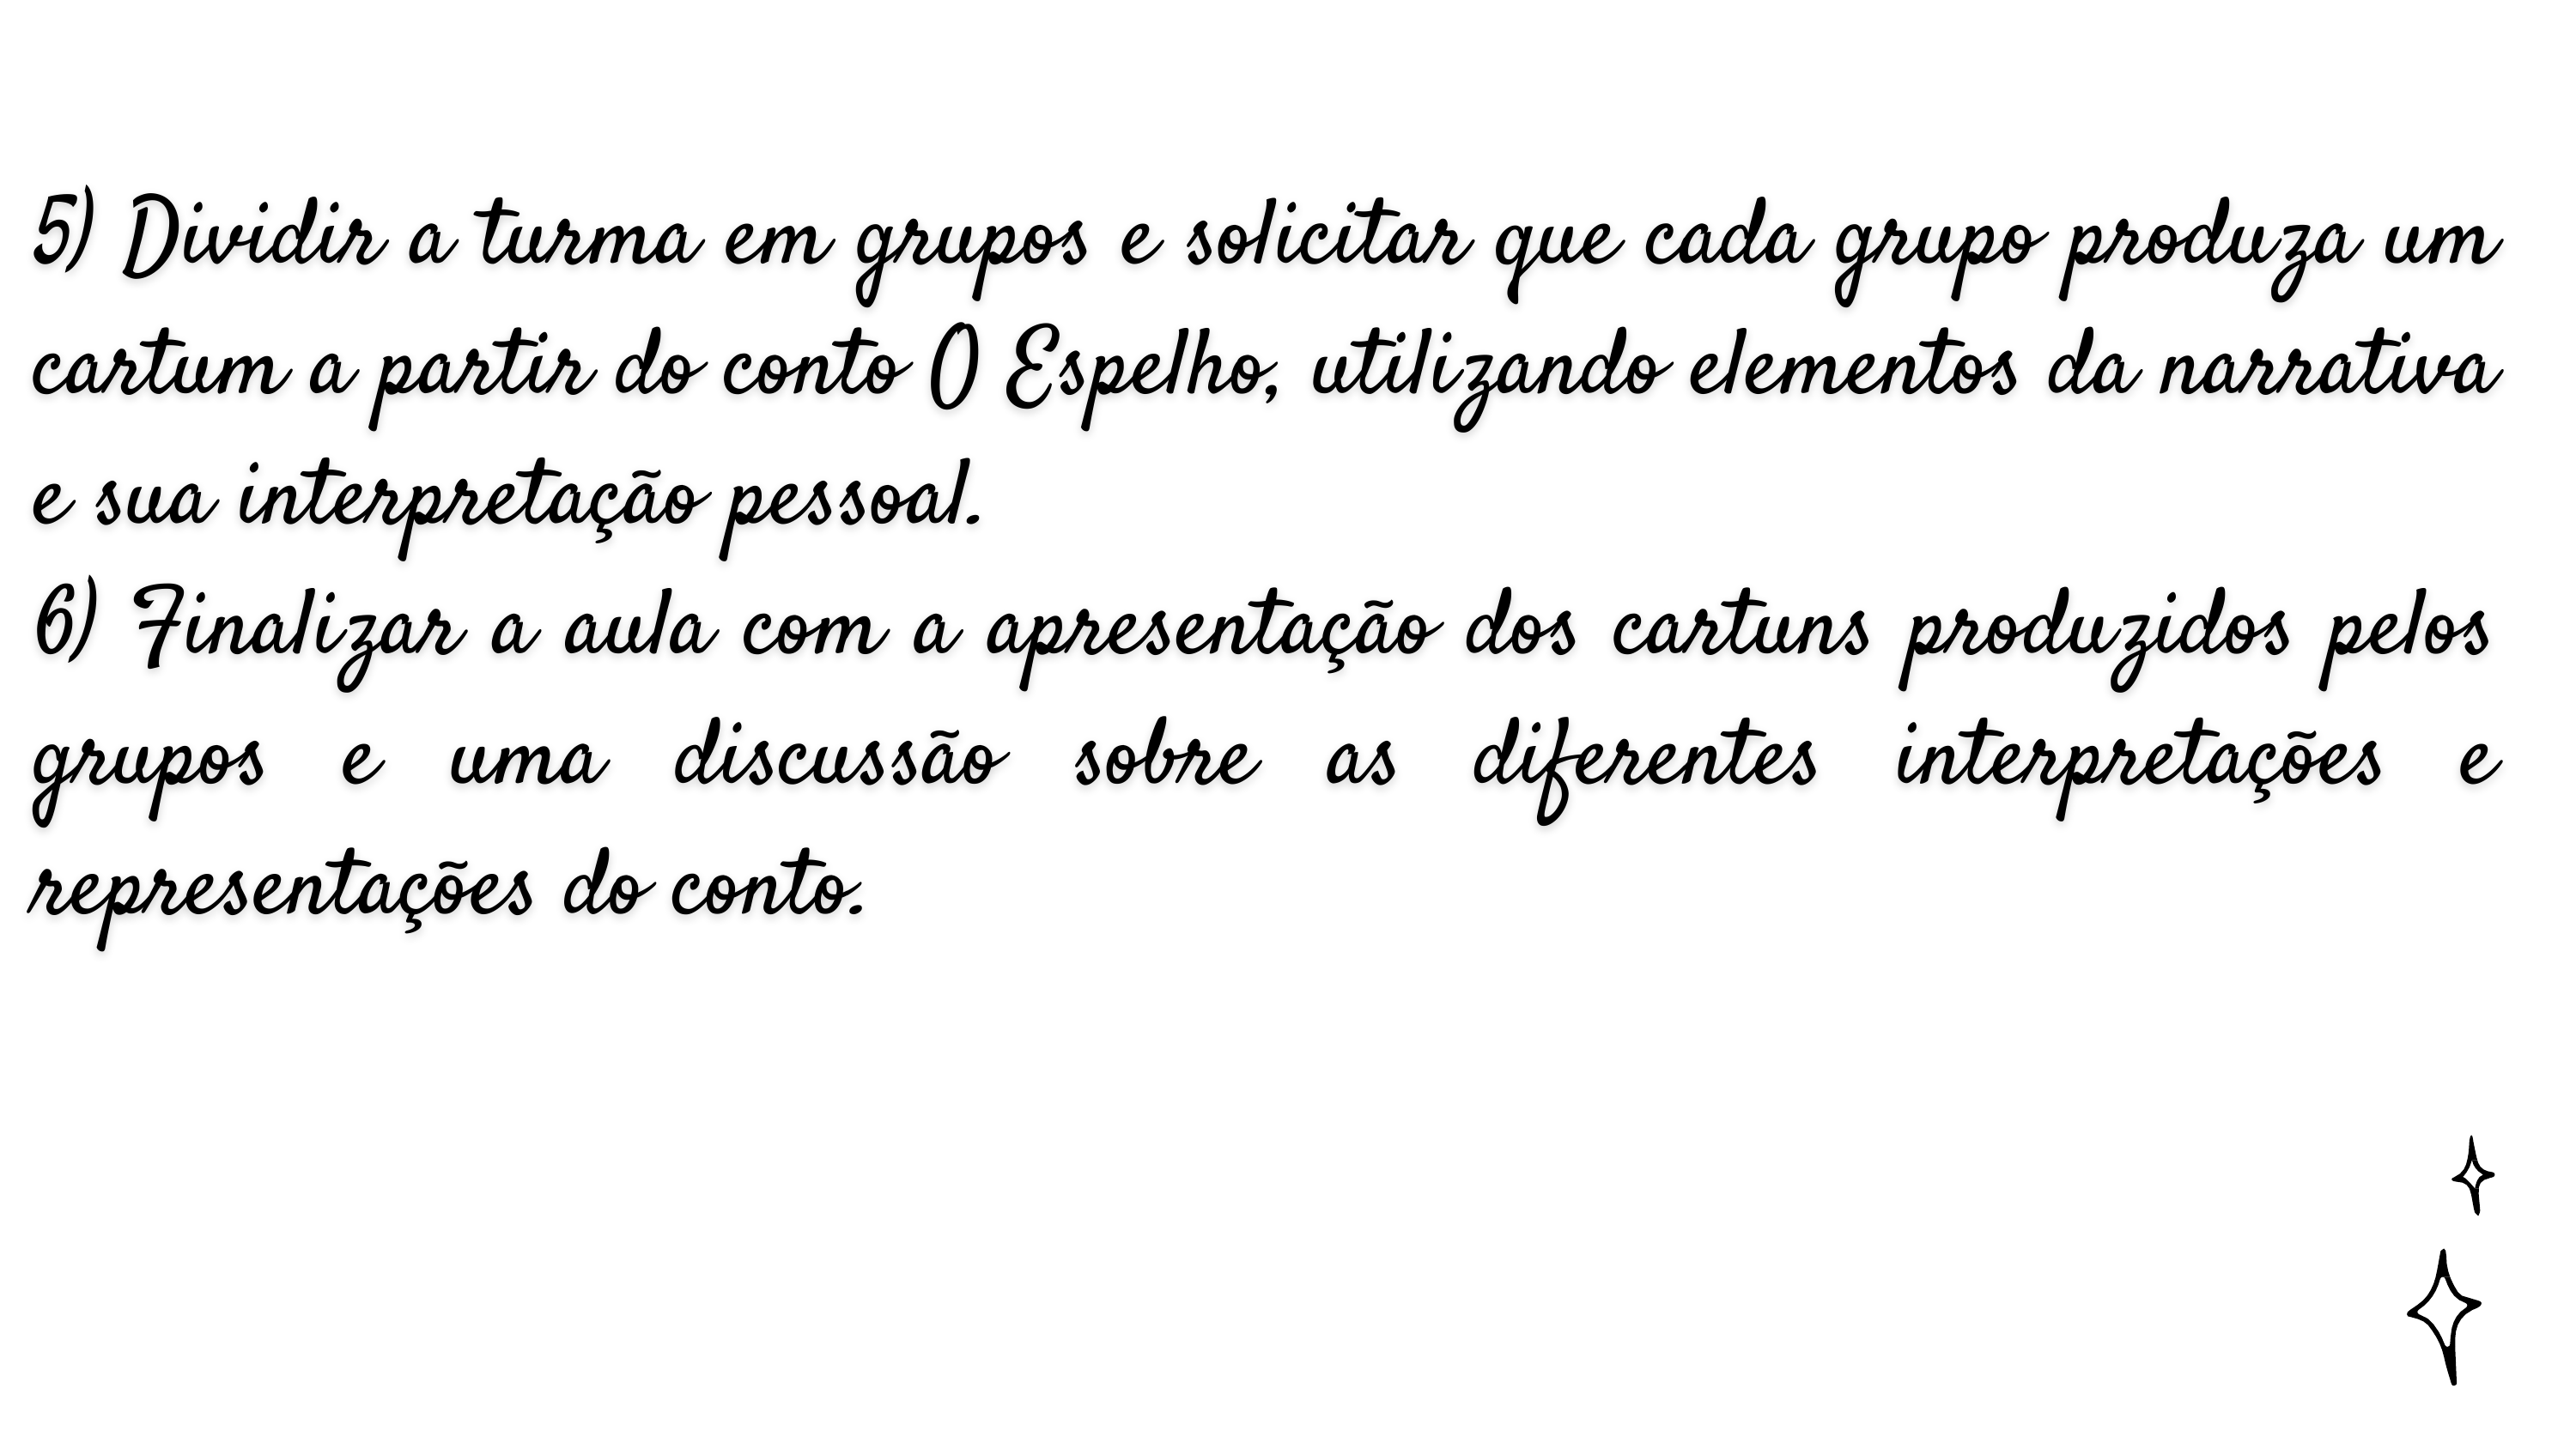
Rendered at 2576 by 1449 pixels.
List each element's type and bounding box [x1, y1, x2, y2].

text_box [2446, 1368, 2458, 1386]
picture [10, 163, 2521, 1368]
